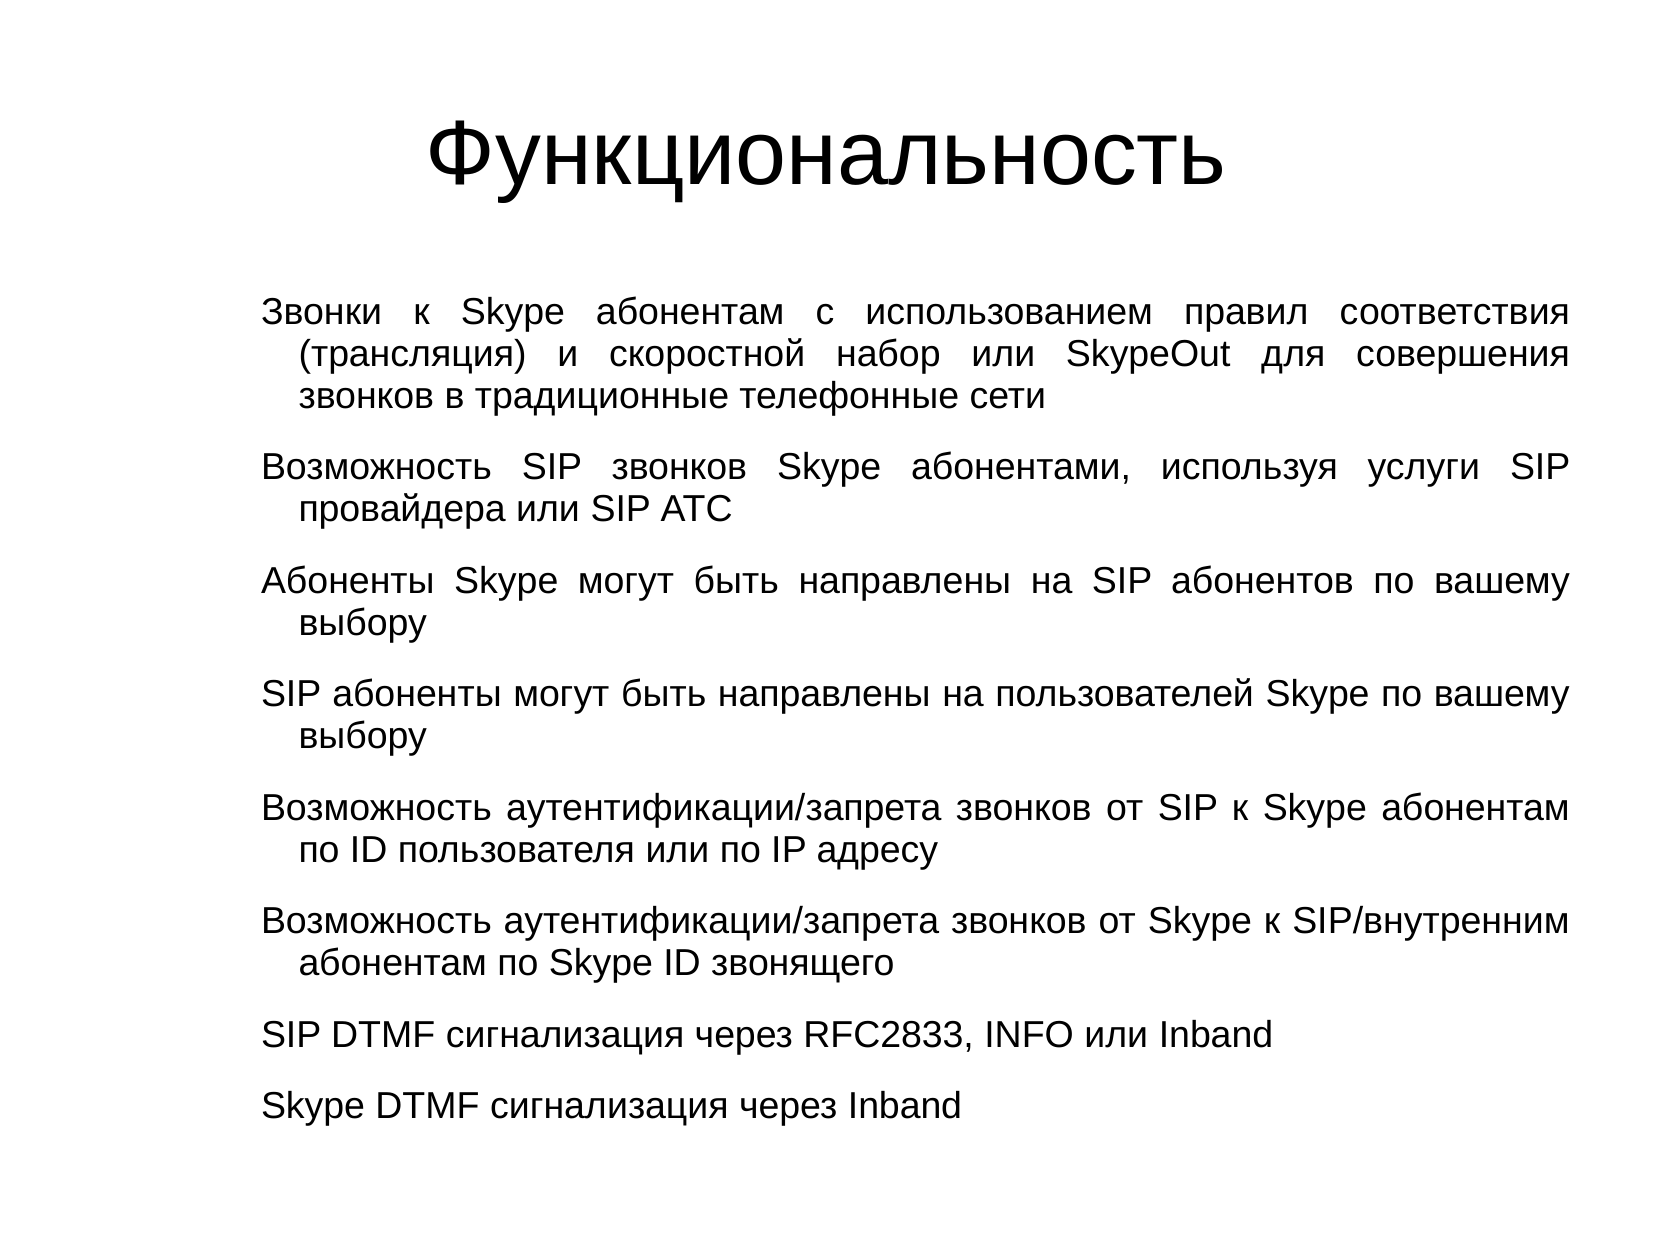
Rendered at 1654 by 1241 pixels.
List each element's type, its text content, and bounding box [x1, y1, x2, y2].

list Звонки к Skype абонентам с использованием правил соответствия (трансляция) и скоростной набор или SkypeOut для совершения звонков в традиционные телефонные сети Возможность SIP звонков Skype абонентами, используя услуги SIP провайдера или SIP АТС Абоненты Skype могут быть направлены на SIP абонентов по вашему выбору SIP абоненты могут быть направлены на пользователей Skype по вашему выбору Возможность аутентификации/запрета звонков от SIP к Skype абонентам по ID пользователя или по IP адресу Возможность аутентификации/запрета звонков от Skype к SIP/внутренним абонентам по Skype ID звонящего SIP DTMF сигнализация через RFC2833, INFO или Inband Skype DTMF сигнализация через Inband [82, 290, 1571, 1127]
title Функциональность [82, 56, 1571, 250]
